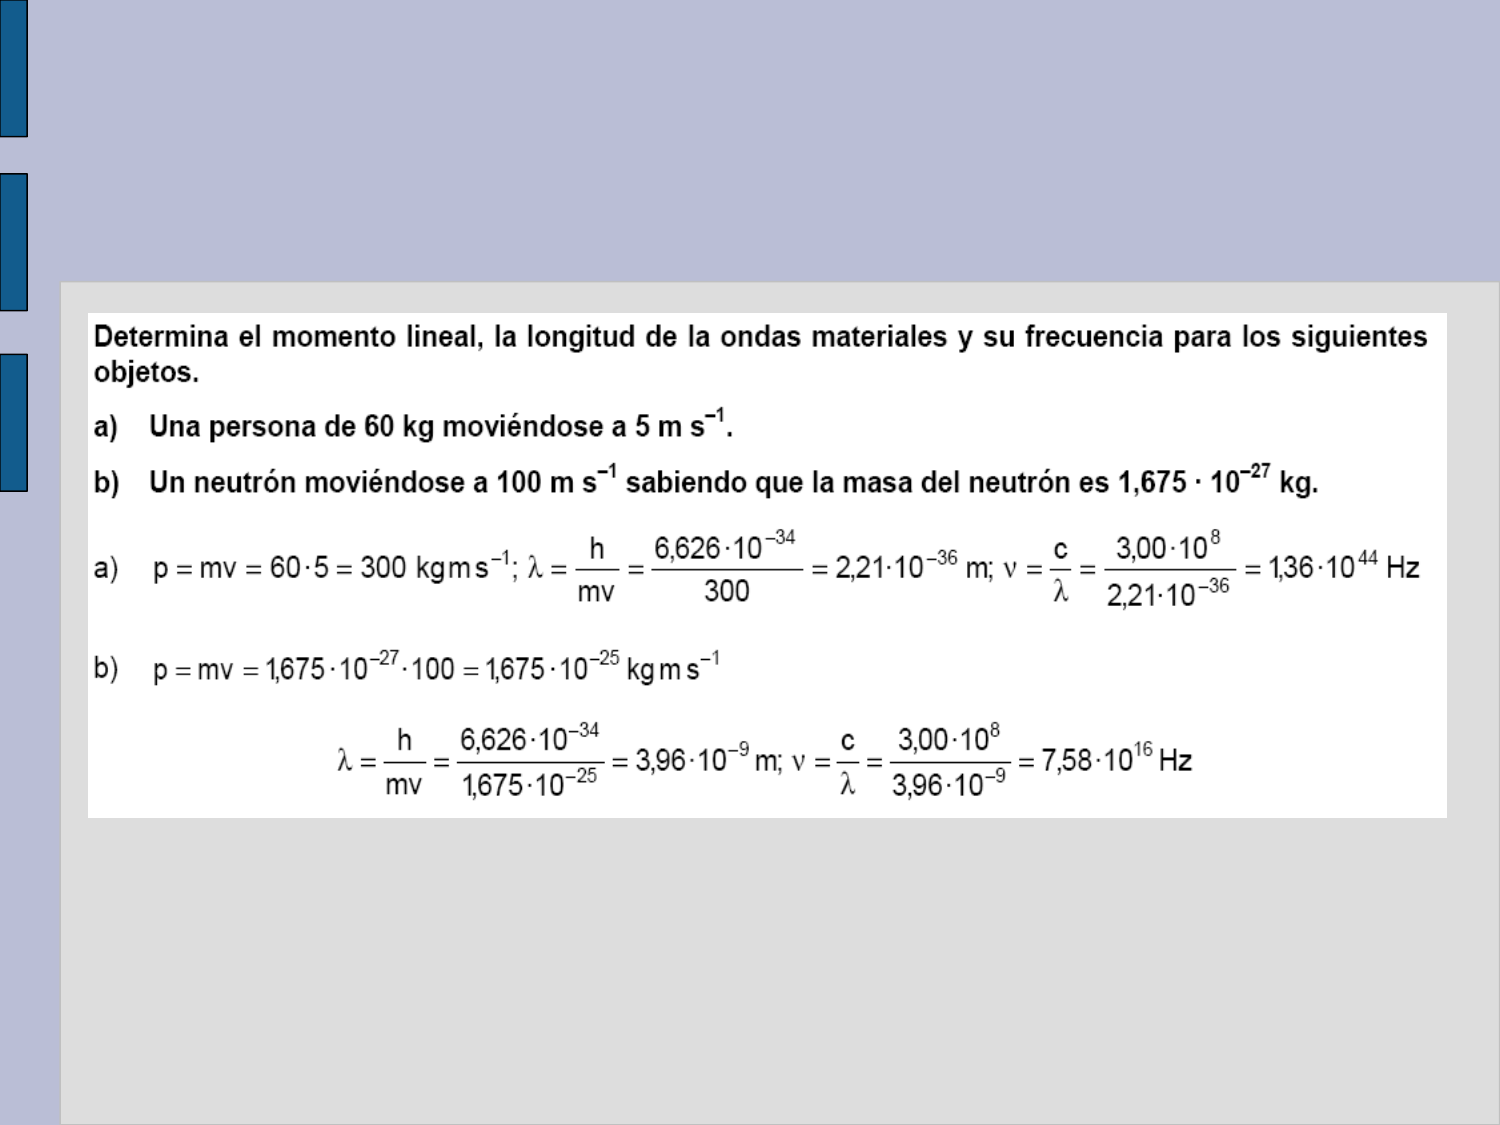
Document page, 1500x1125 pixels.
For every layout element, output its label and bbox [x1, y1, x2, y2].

picture [88, 313, 1447, 818]
